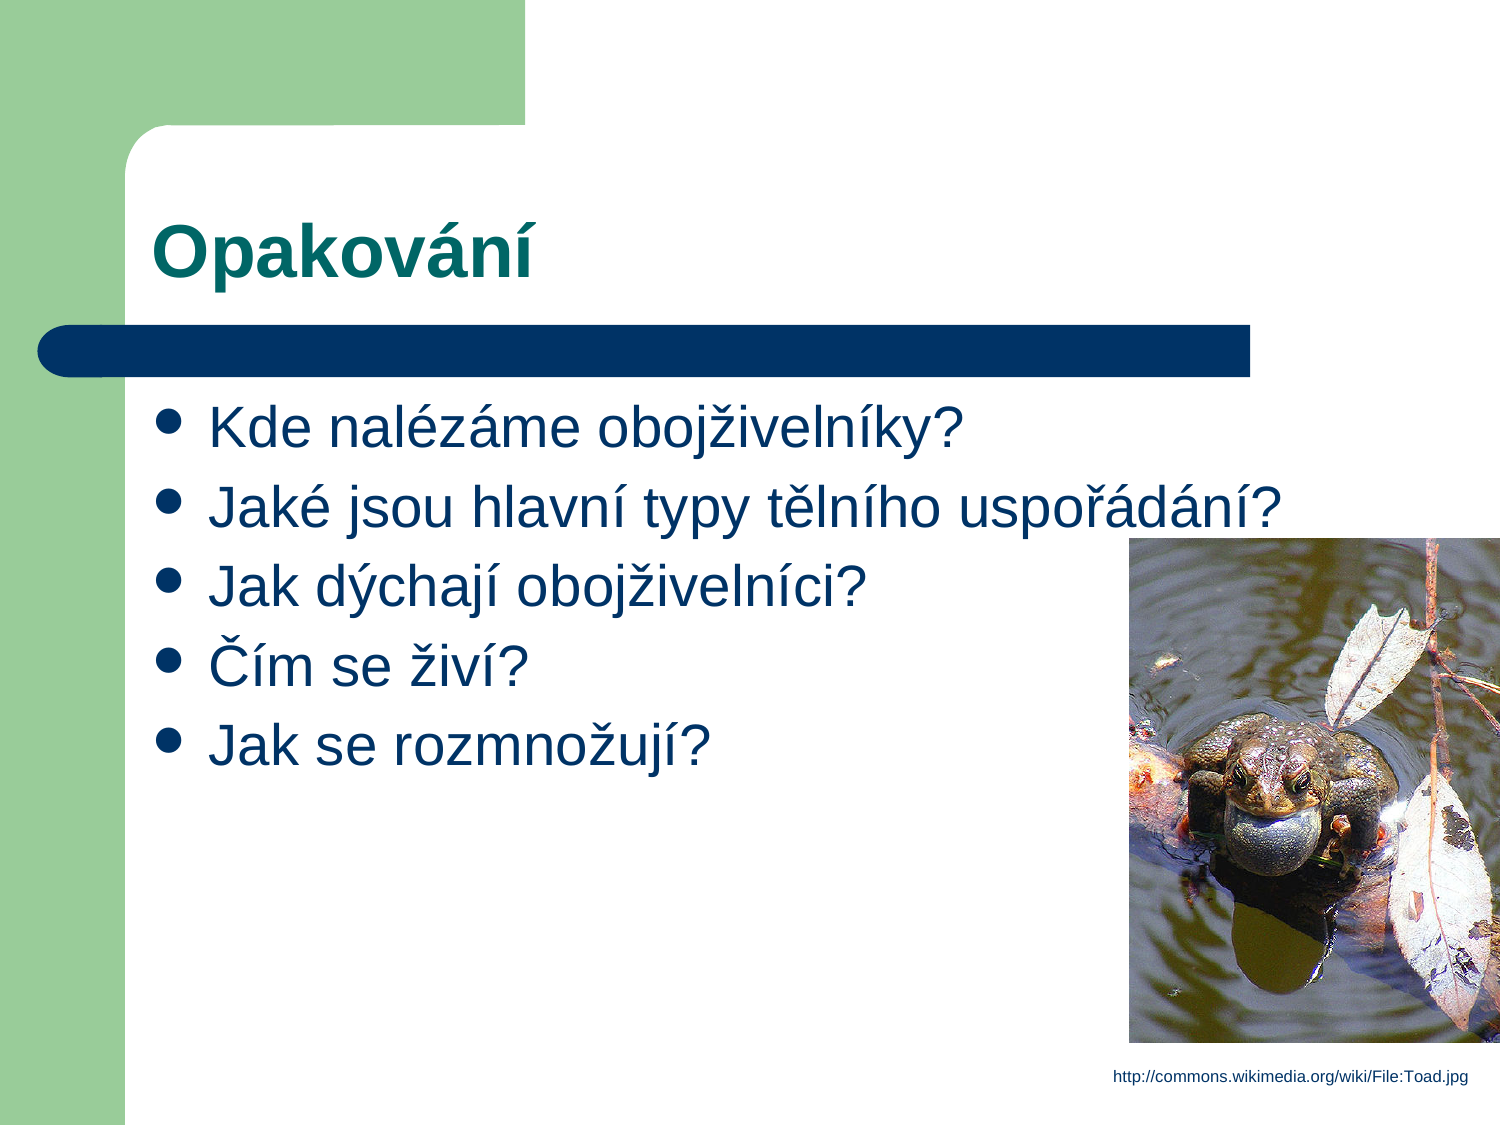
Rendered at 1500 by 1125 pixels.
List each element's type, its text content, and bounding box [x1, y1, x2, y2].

text_box http://commons.wikimedia.org/wiki/File:Toad.jpg [1098, 1058, 1500, 1094]
picture [1129, 538, 1500, 1043]
title Opakování [136, 136, 1414, 301]
list Kde nalézáme obojživelníky? Jaké jsou hlavní typy tělního uspořádání? Jak dýchají obojživelníci? Čím se živí? Jak se rozmnožují? [137, 387, 1400, 999]
